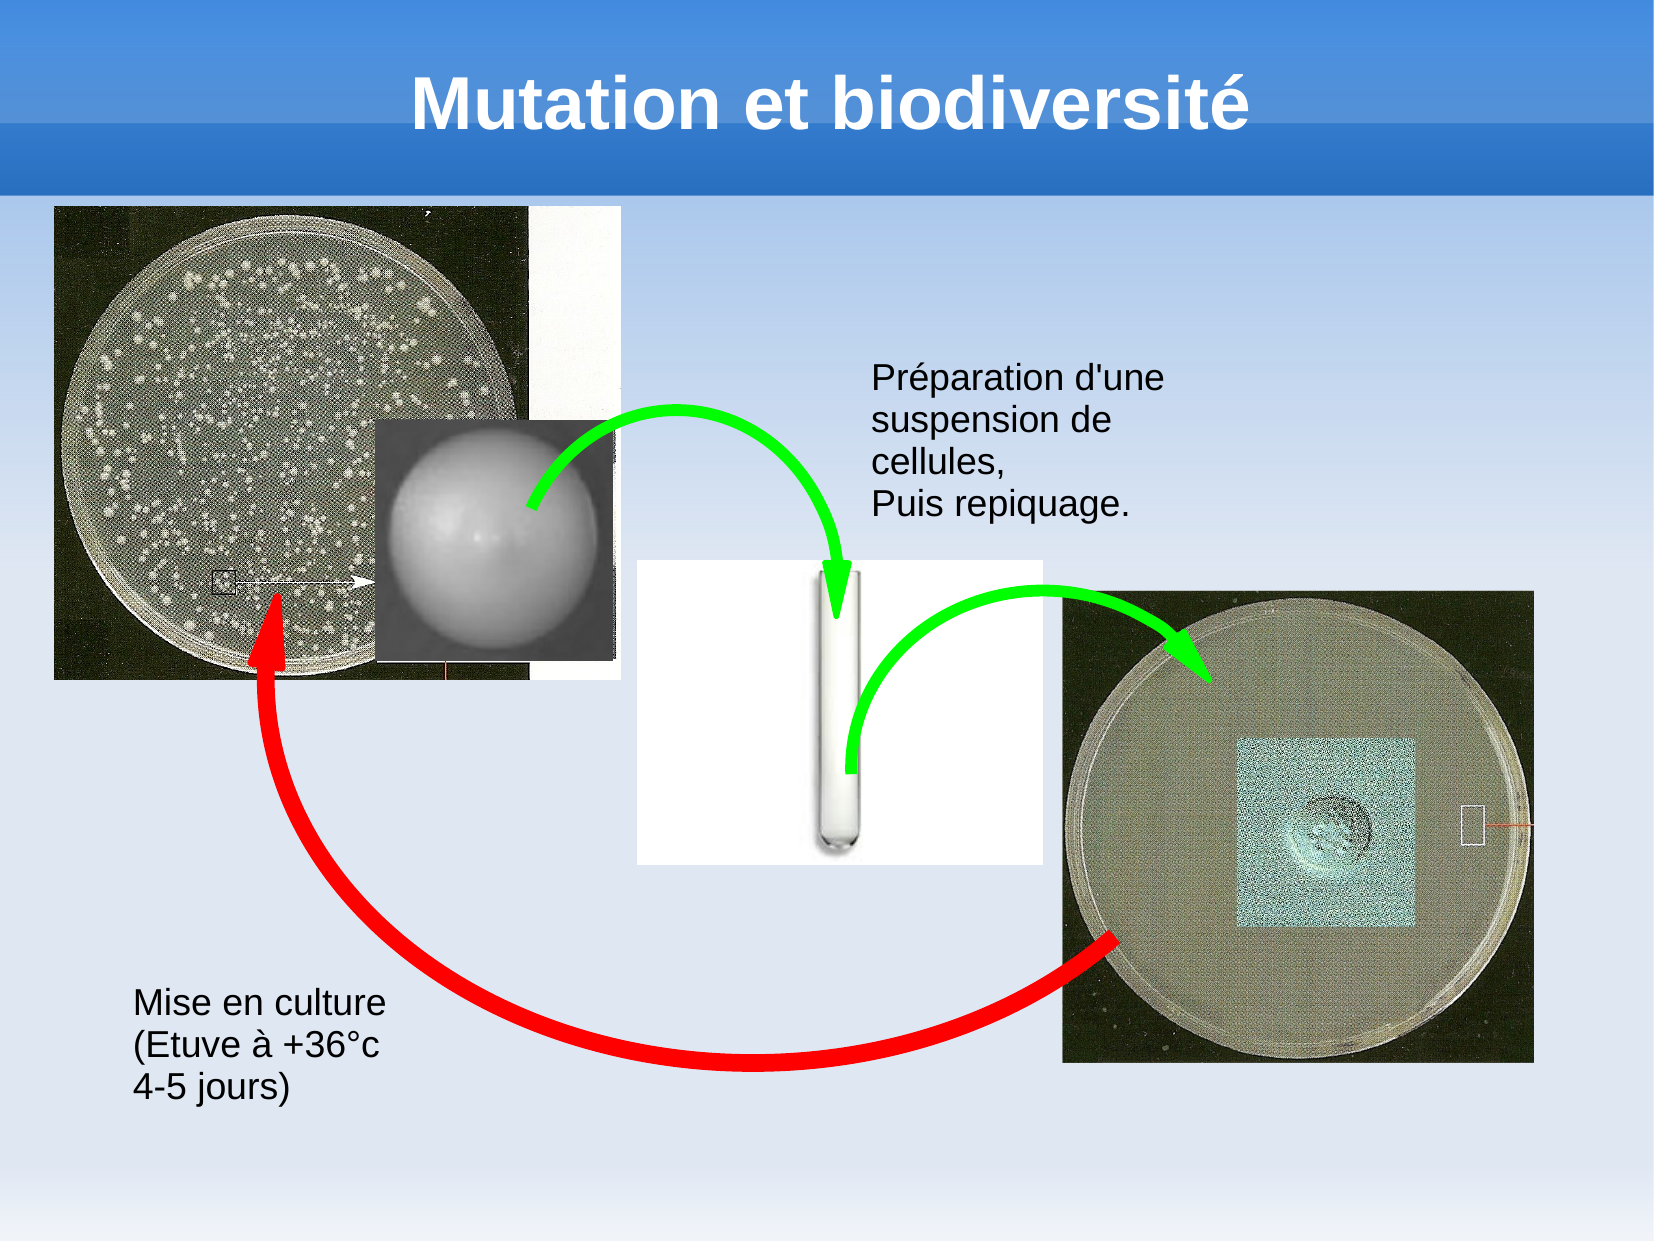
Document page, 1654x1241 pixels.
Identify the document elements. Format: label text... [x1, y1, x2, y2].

picture [0, 0, 1654, 1241]
text_box Préparation d'une suspension de cellules, Puis repiquage. [856, 348, 1211, 532]
title Mutation et biodiversité [76, 0, 1565, 208]
text_box Mise en culture (Etuve à +36°c 4-5 jours) [118, 974, 414, 1116]
